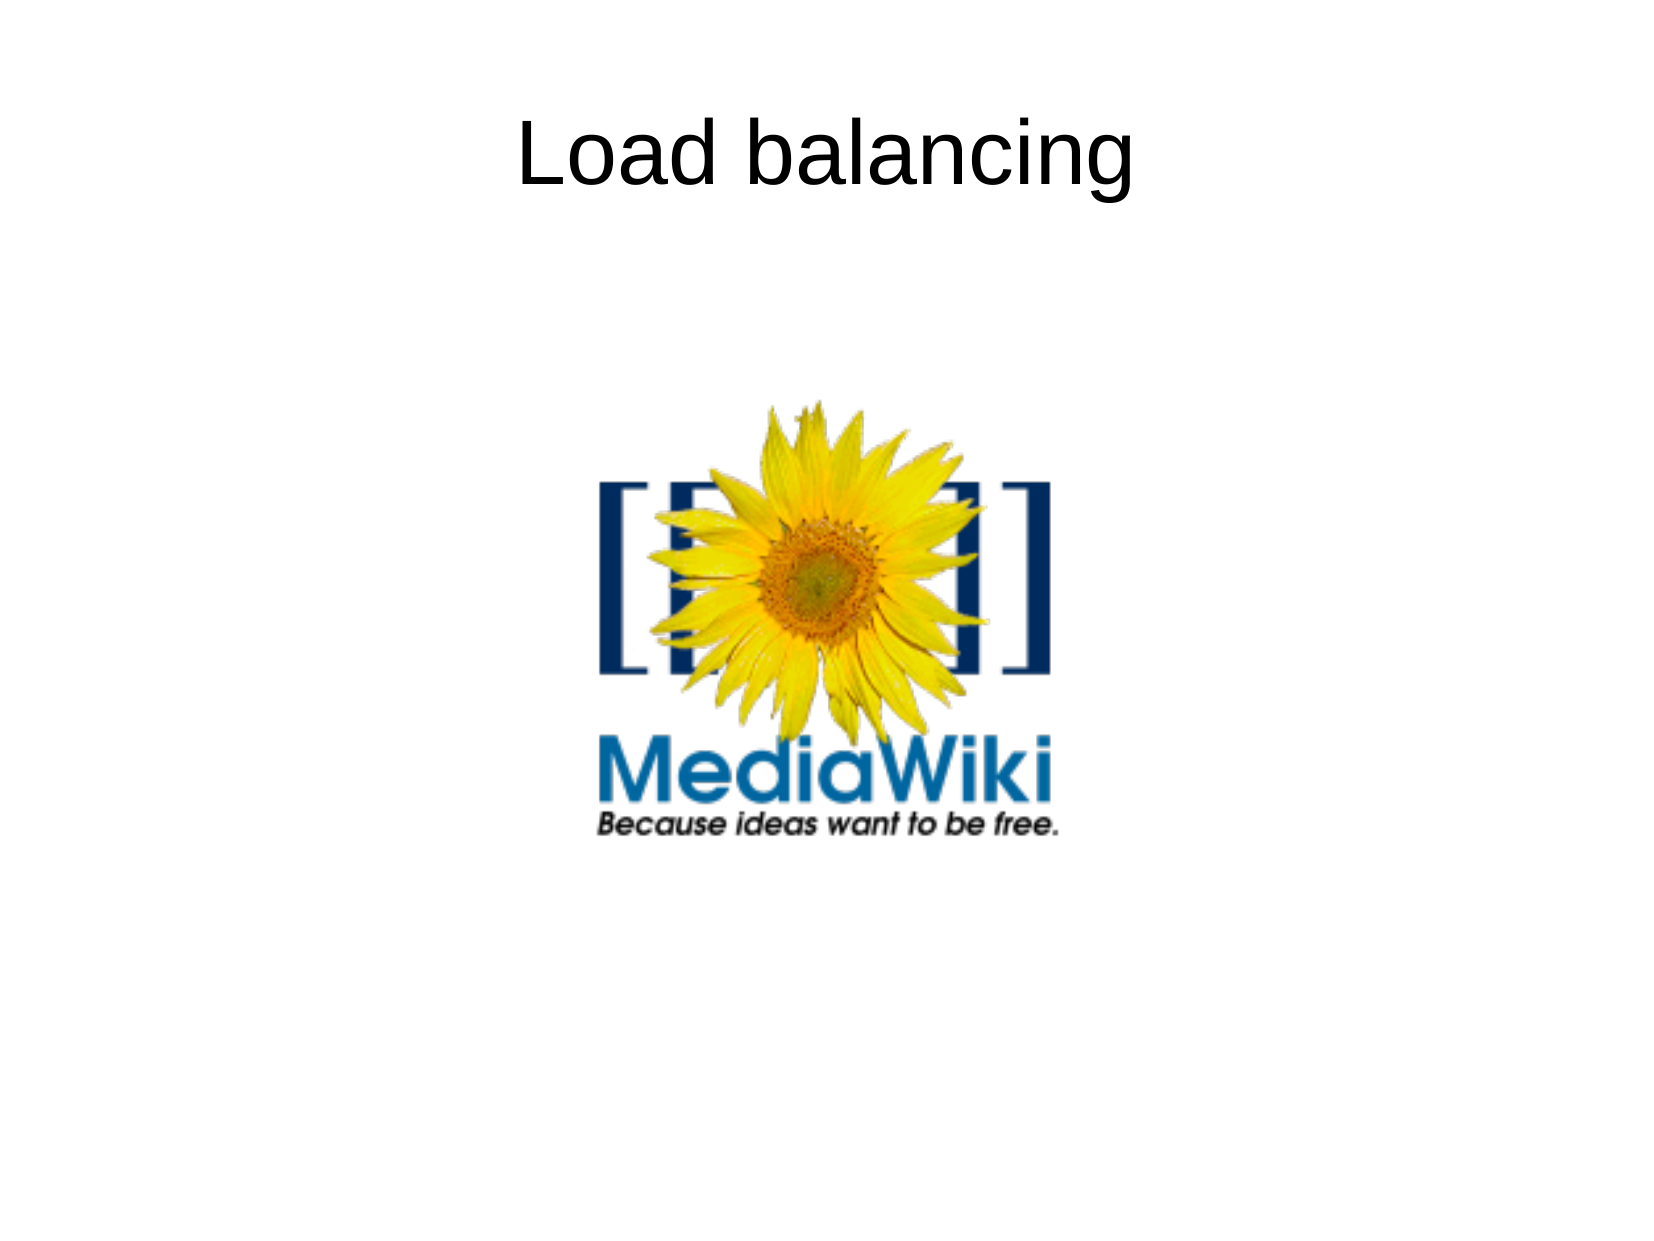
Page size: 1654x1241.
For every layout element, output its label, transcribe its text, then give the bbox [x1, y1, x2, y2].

title Load balancing [82, 49, 1571, 257]
picture [590, 396, 1064, 844]
